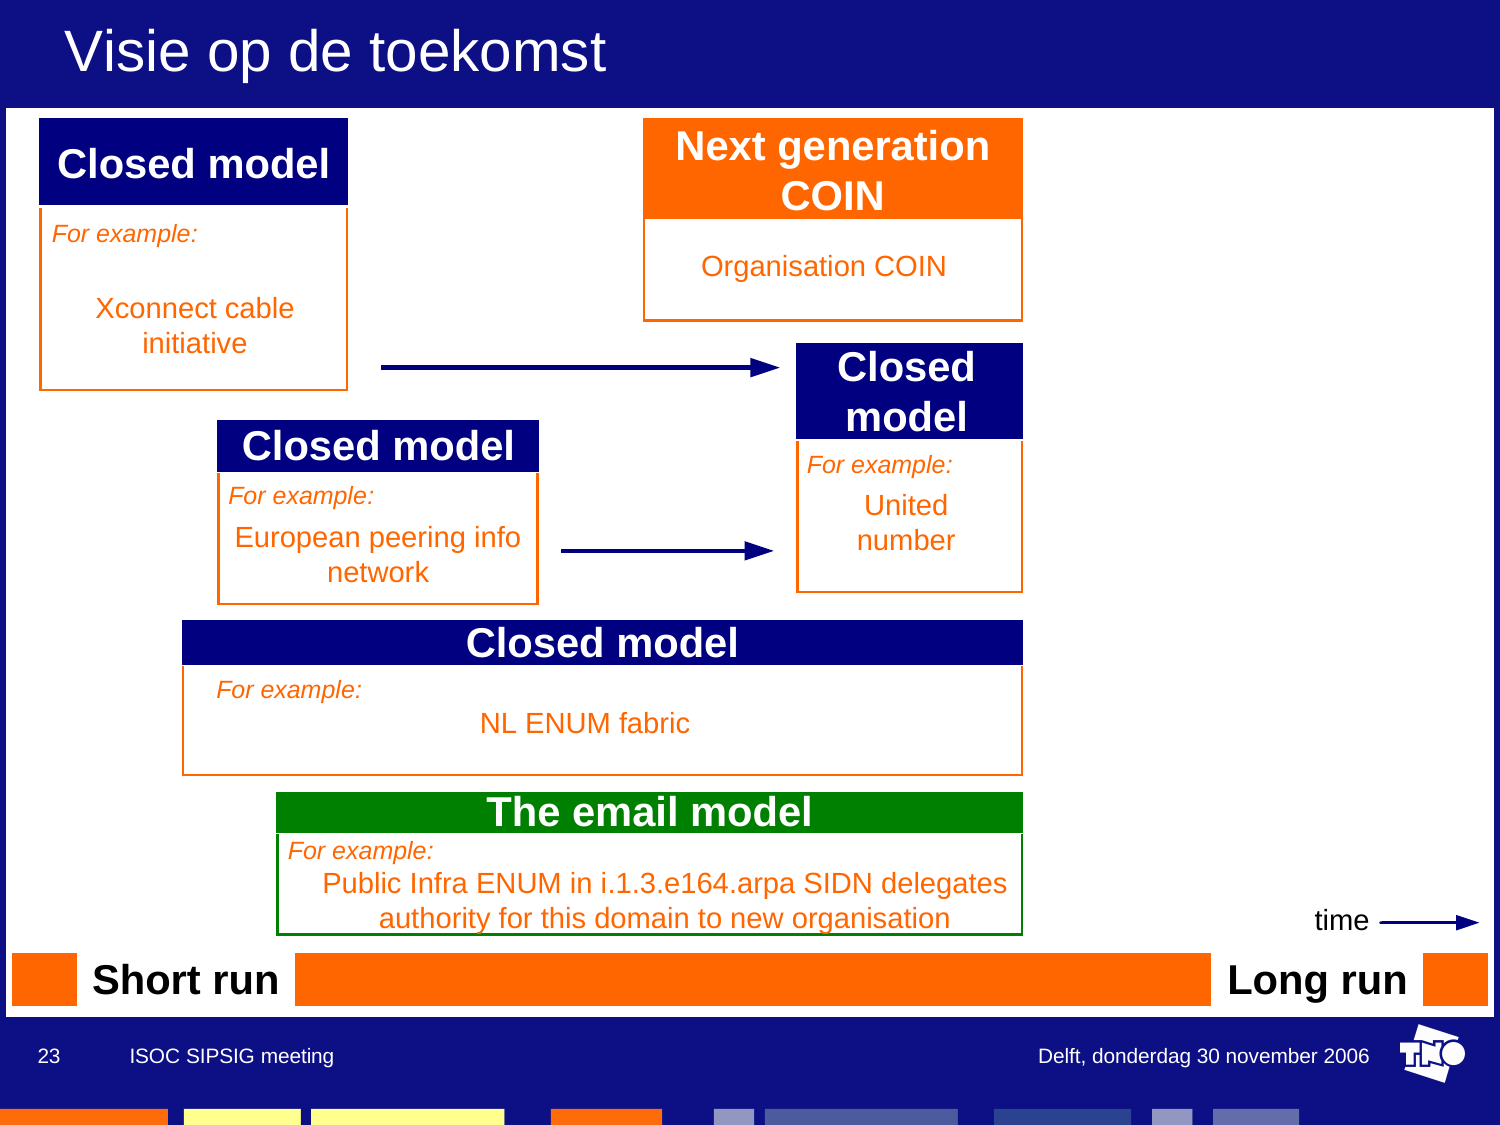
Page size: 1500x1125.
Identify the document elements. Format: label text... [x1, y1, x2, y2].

title Visie op de toekomst [64, 19, 1305, 102]
picture [1400, 1024, 1465, 1083]
picture [0, 105, 1500, 1020]
